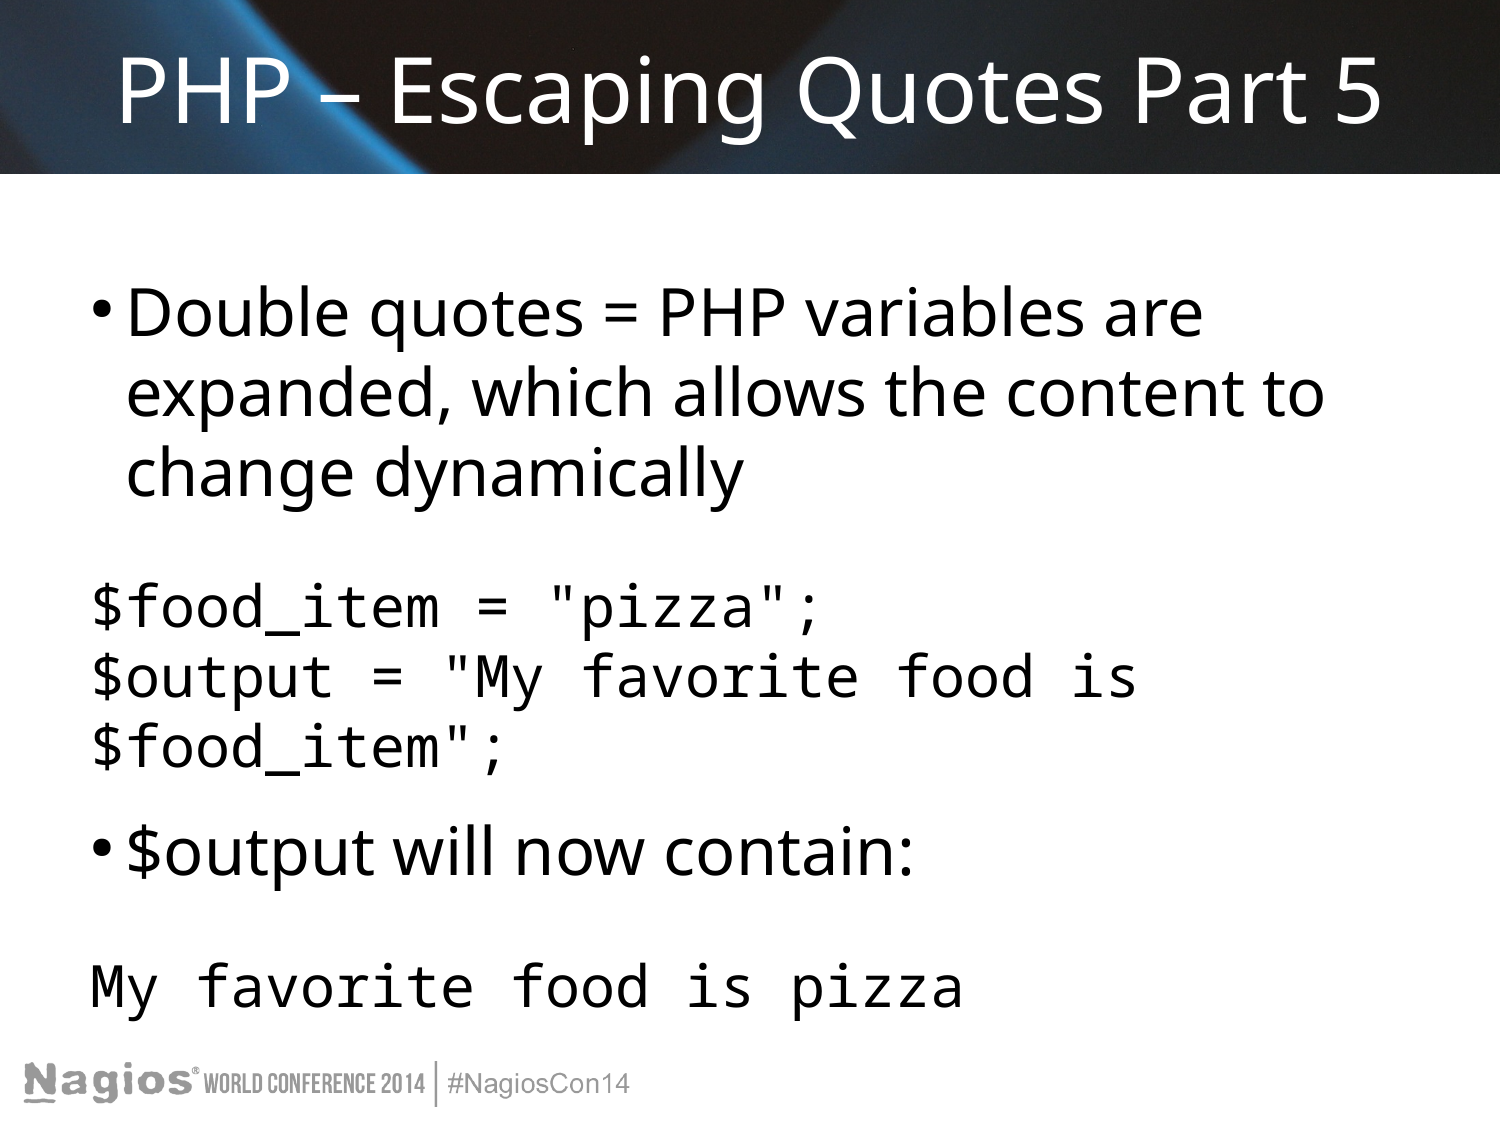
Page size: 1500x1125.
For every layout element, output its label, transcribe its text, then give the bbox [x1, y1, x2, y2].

picture [12, 1040, 638, 1125]
title PHP – Escaping Quotes Part 5 [0, 0, 1500, 174]
list Double quotes = PHP variables are expanded, which allows the content to change dynamically $food_item = "pizza"; $output = "My favorite food is $food_item"; $output will now contain: My favorite food is pizza [75, 262, 1426, 1005]
